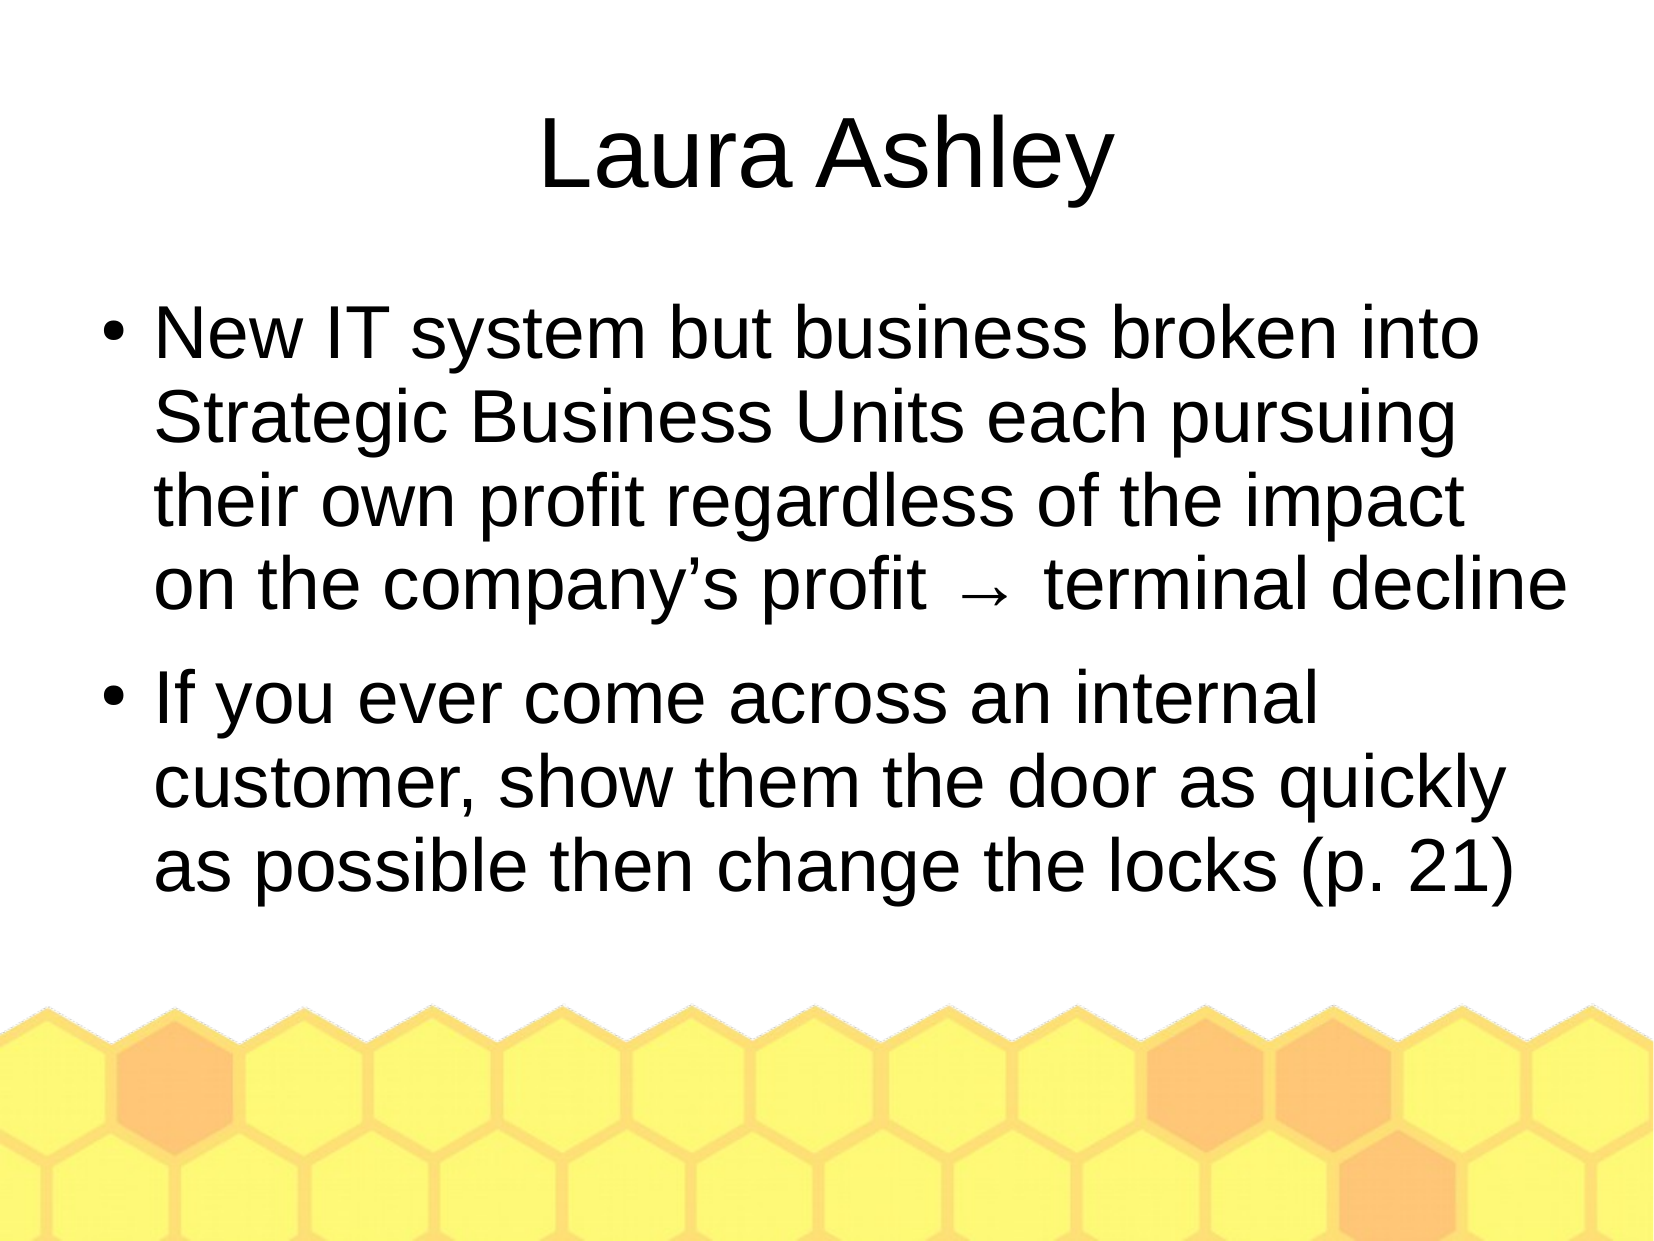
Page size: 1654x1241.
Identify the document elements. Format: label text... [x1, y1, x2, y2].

title Laura Ashley [82, 49, 1571, 257]
picture [0, 1001, 1654, 1241]
list New IT system but business broken into Strategic Business Units each pursuing their own profit regardless of the impact on the company’s profit → terminal decline If you ever come across an internal customer, show them the door as quickly as possible then change the locks (p. 21) [82, 290, 1571, 1010]
